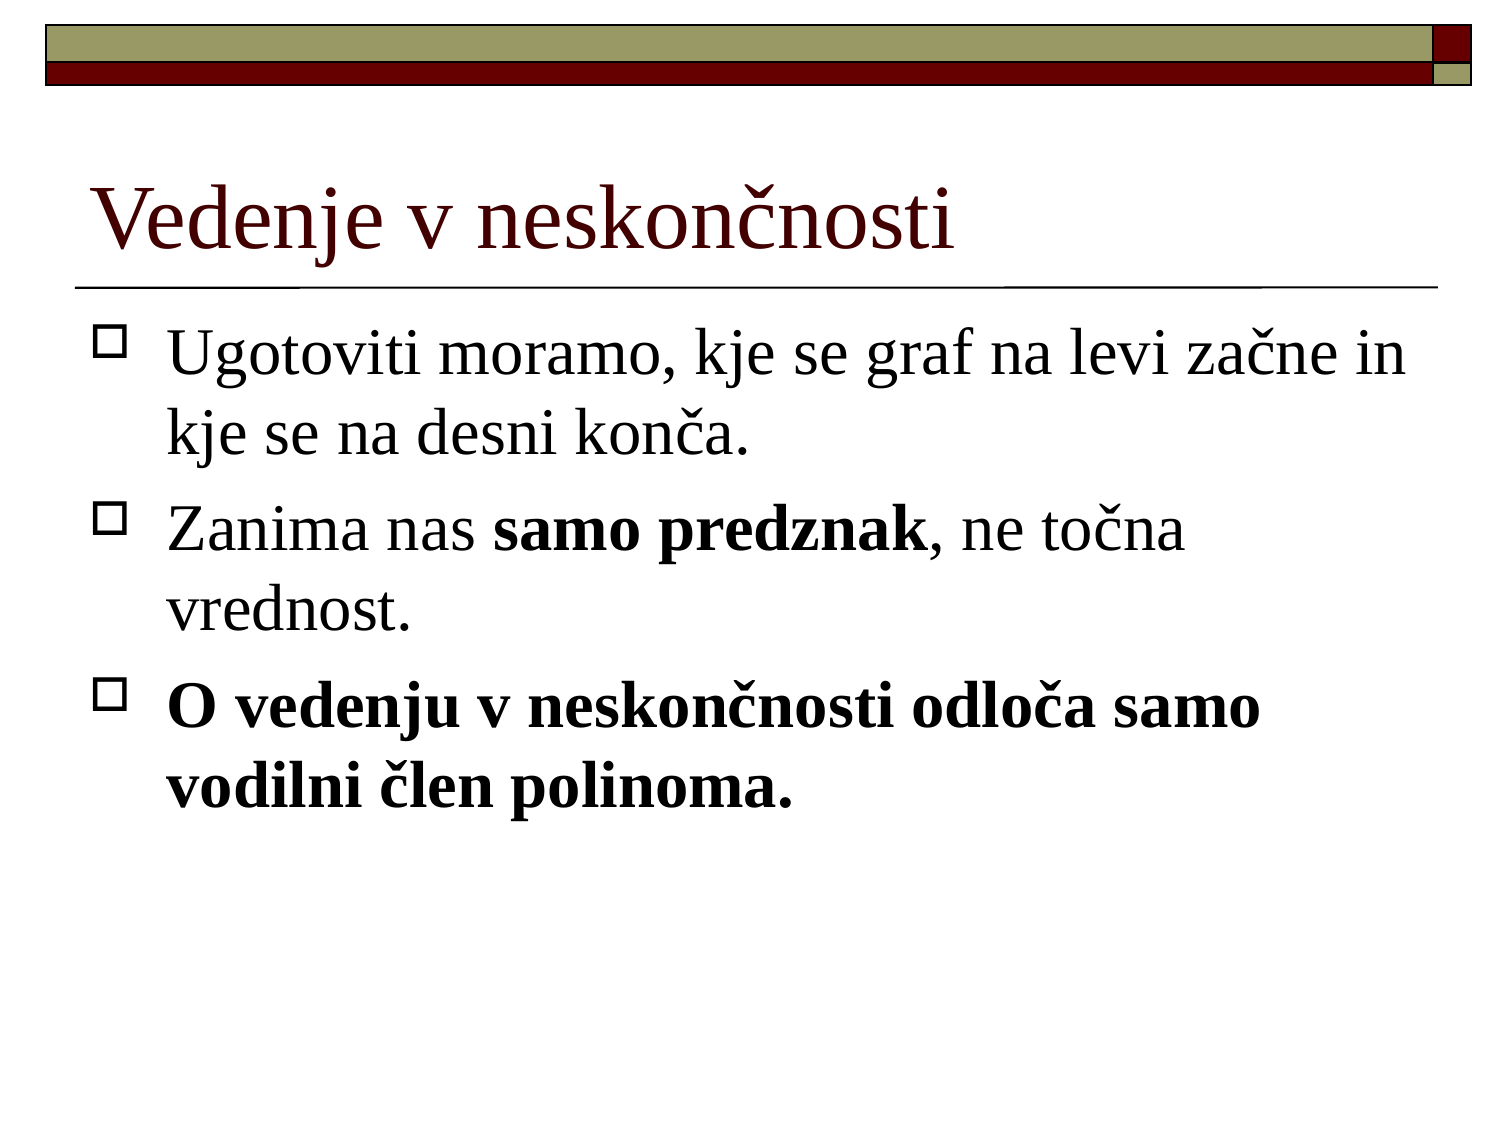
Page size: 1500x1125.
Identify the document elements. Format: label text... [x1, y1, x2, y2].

title Vedenje v neskončnosti [75, 71, 1425, 275]
list Ugotoviti moramo, kje se graf na levi začne in kje se na desni konča. Zanima nas samo predznak, ne točna vrednost. O vedenju v neskončnosti odloča samo vodilni člen polinoma. [75, 299, 1425, 954]
